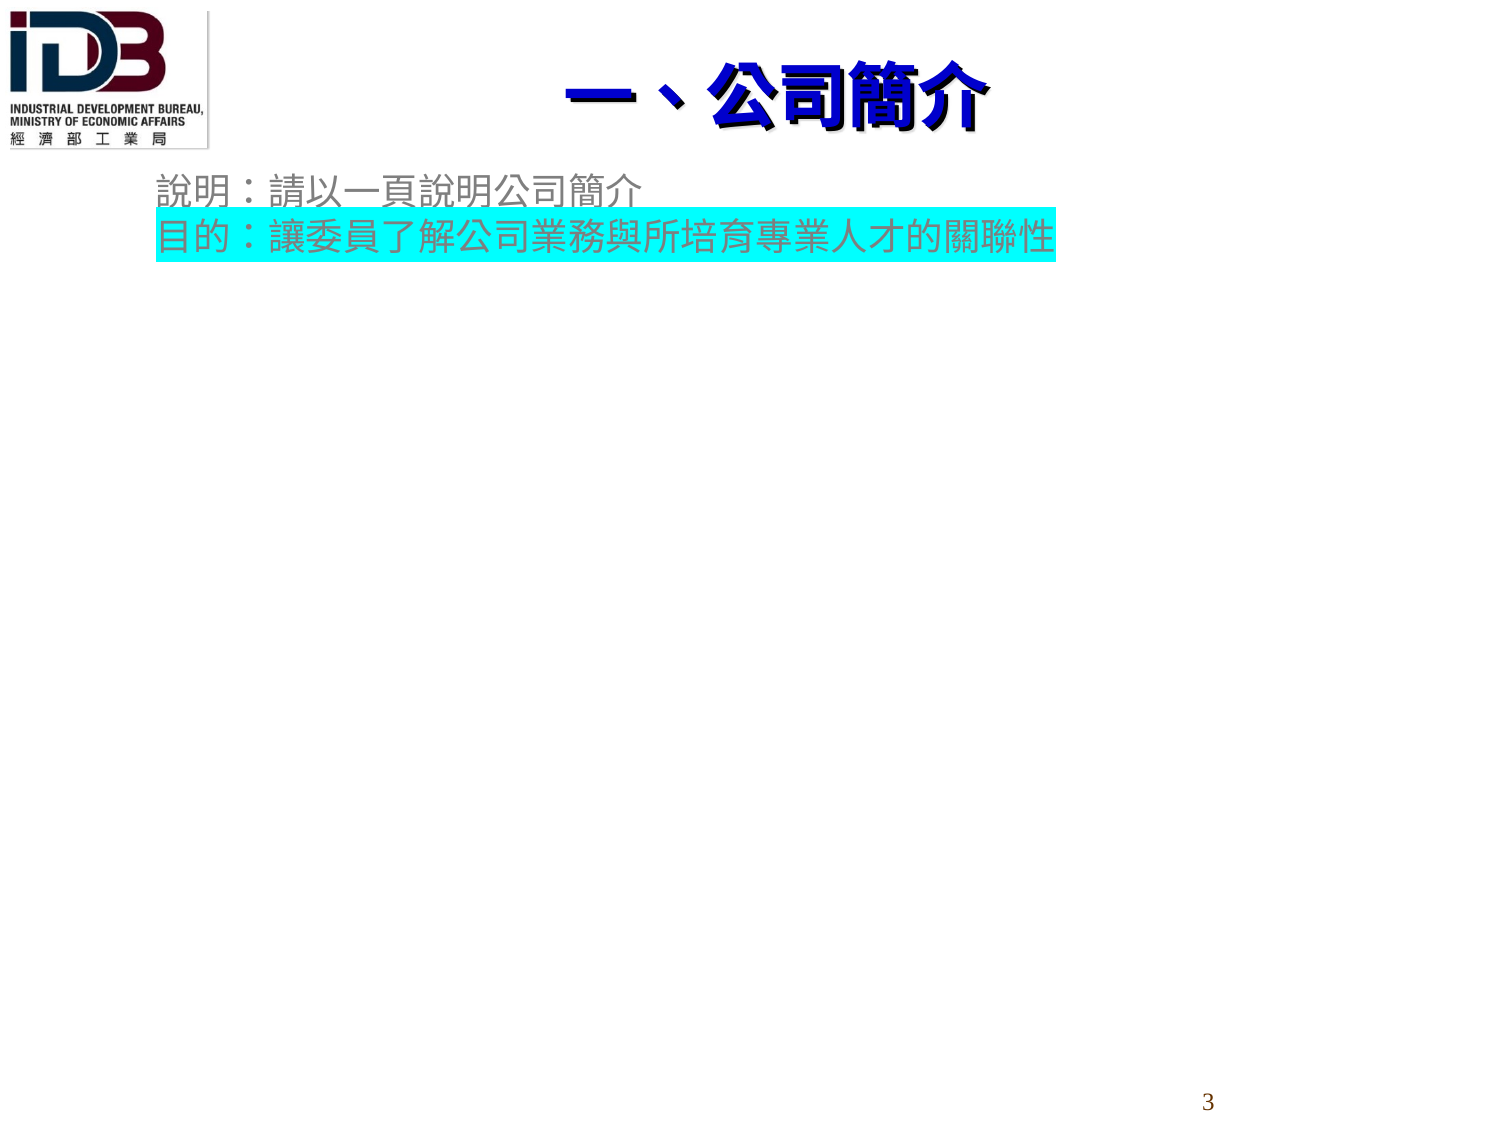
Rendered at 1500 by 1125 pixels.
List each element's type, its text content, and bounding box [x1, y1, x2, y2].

title 一、公司簡介 [0, 42, 1483, 145]
text_box 2 [1187, 1078, 1500, 1125]
text_box 說明：請以一頁說明公司簡介 目的：讓委員了解公司業務與所培育專業人才的關聯性 [141, 161, 1479, 266]
